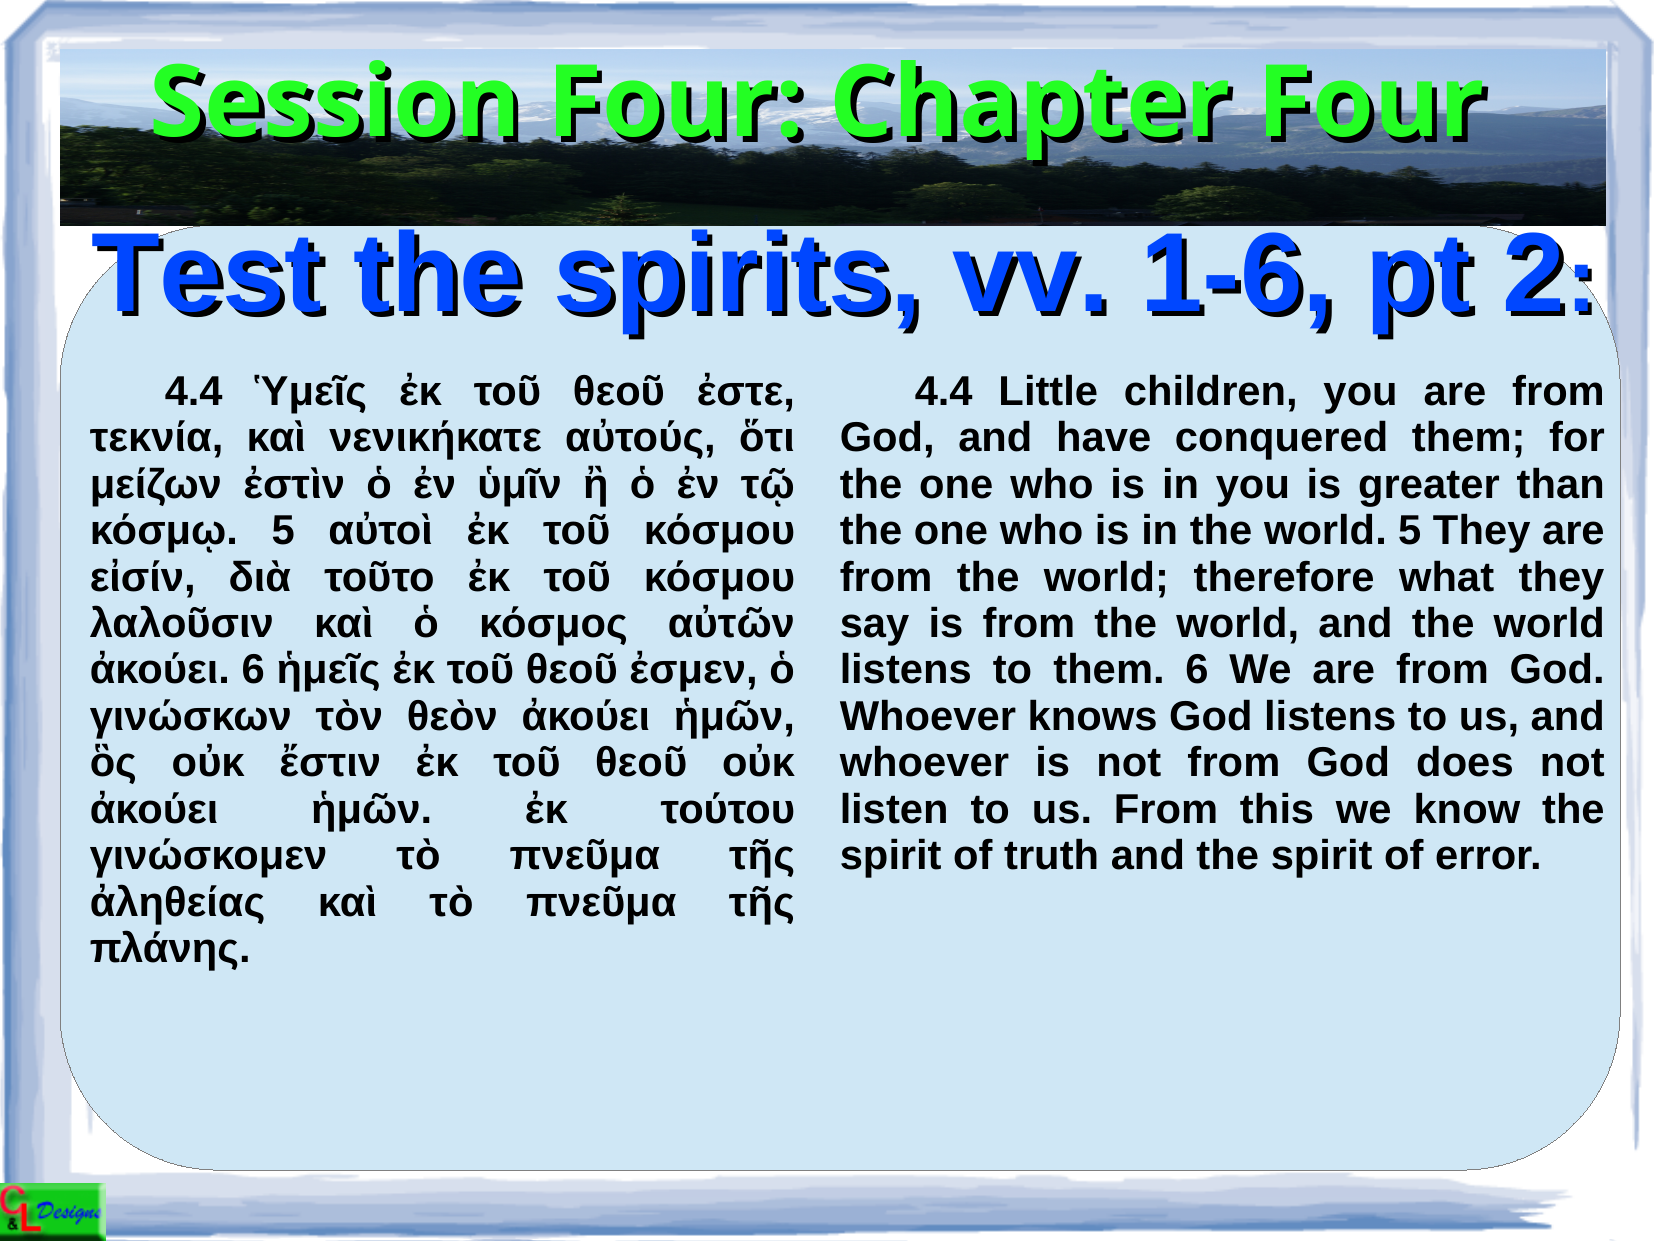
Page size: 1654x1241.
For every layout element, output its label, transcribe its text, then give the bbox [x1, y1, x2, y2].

subtitle Test the spirits, vv. 1-6, pt 2: [60, 210, 1621, 346]
text_box [60, 346, 1619, 1171]
picture [0, 0, 1654, 1241]
title Session Four: Chapter Four [30, 15, 1606, 181]
text_box 4.4 Little children, you are from God, and have conquered them; for the one who is in you is greater than the one who is in the world. 5 They are from the world; therefore what they say is from the world, and the world listens to them. 6 We are from God. Whoever knows God listens to us, and whoever is not from God does not listen to us. From this we know the spirit of truth and the spirit of error. [825, 360, 1621, 1230]
text_box 4.4 Ὑμεῖς ἐκ τοῦ θεοῦ ἐστε, τεκνία, καὶ νενικήκατε αὐτούς, ὅτι μείζων ἐστὶν ὁ ἐν ὑμῖν ἢ ὁ ἐν τῷ κόσμῳ. 5 αὐτοὶ ἐκ τοῦ κόσμου εἰσίν, διὰ τοῦτο ἐκ τοῦ κόσμου λαλοῦσιν καὶ ὁ κόσμος αὐτῶν ἀκούει. 6 ἡμεῖς ἐκ τοῦ θεοῦ ἐσμεν, ὁ γινώσκων τὸν θεὸν ἀκούει ἡμῶν, ὃς οὐκ ἔστιν ἐκ τοῦ θεοῦ οὐκ ἀκούει ἡμῶν. ἐκ τούτου γινώσκομεν τὸ πνεῦμα τῆς ἀληθείας καὶ τὸ πνεῦμα τῆς πλάνης. [75, 360, 811, 1182]
